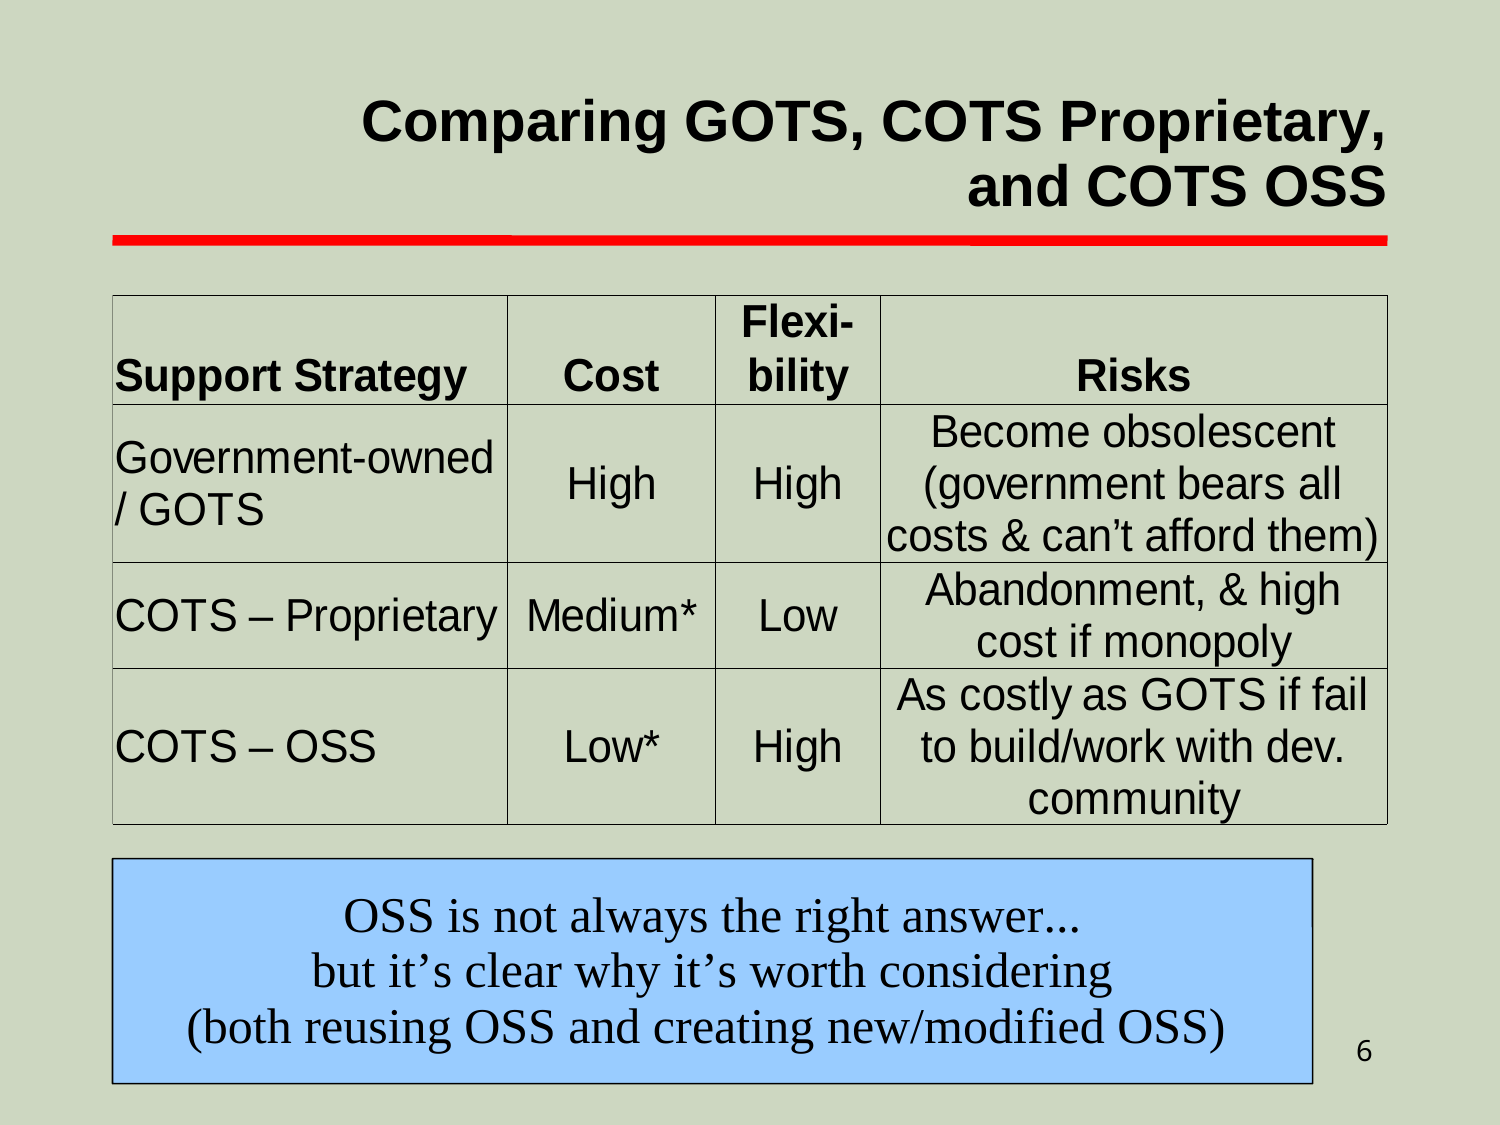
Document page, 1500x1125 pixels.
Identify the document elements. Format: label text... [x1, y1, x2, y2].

chart [112, 295, 1500, 880]
title Comparing GOTS, COTS Proprietary, and COTS OSS [337, 85, 1388, 224]
text_box OSS is not always the right answer... but it’s clear why it’s worth considering (both reusing OSS and creating new/modified OSS) [112, 858, 1313, 1084]
